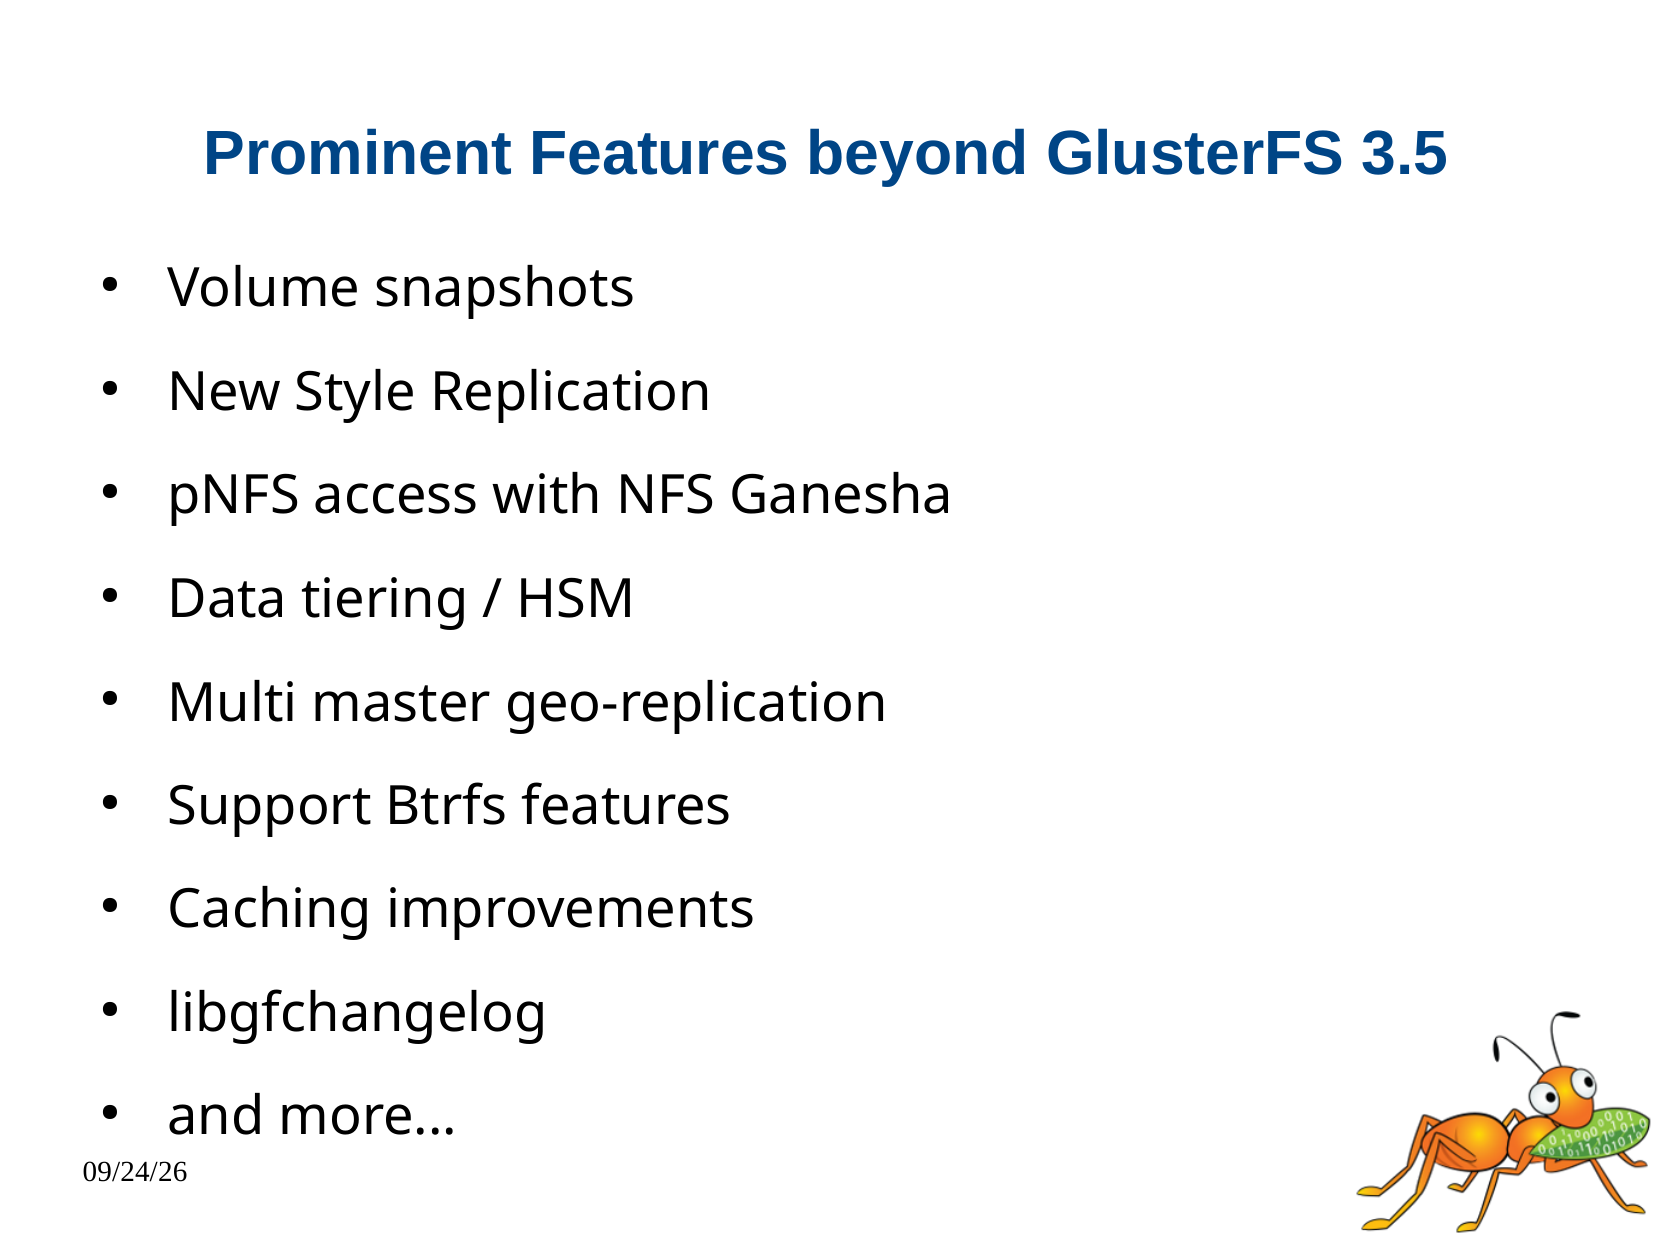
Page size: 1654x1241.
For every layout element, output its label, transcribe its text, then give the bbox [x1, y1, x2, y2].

list Volume snapshots New Style Replication pNFS access with NFS Ganesha Data tiering / HSM Multi master geo-replication Support Btrfs features Caching improvements libgfchangelog and more... [82, 248, 1571, 969]
picture [1353, 1009, 1654, 1235]
title Prominent Features beyond GlusterFS 3.5 [82, 49, 1571, 248]
